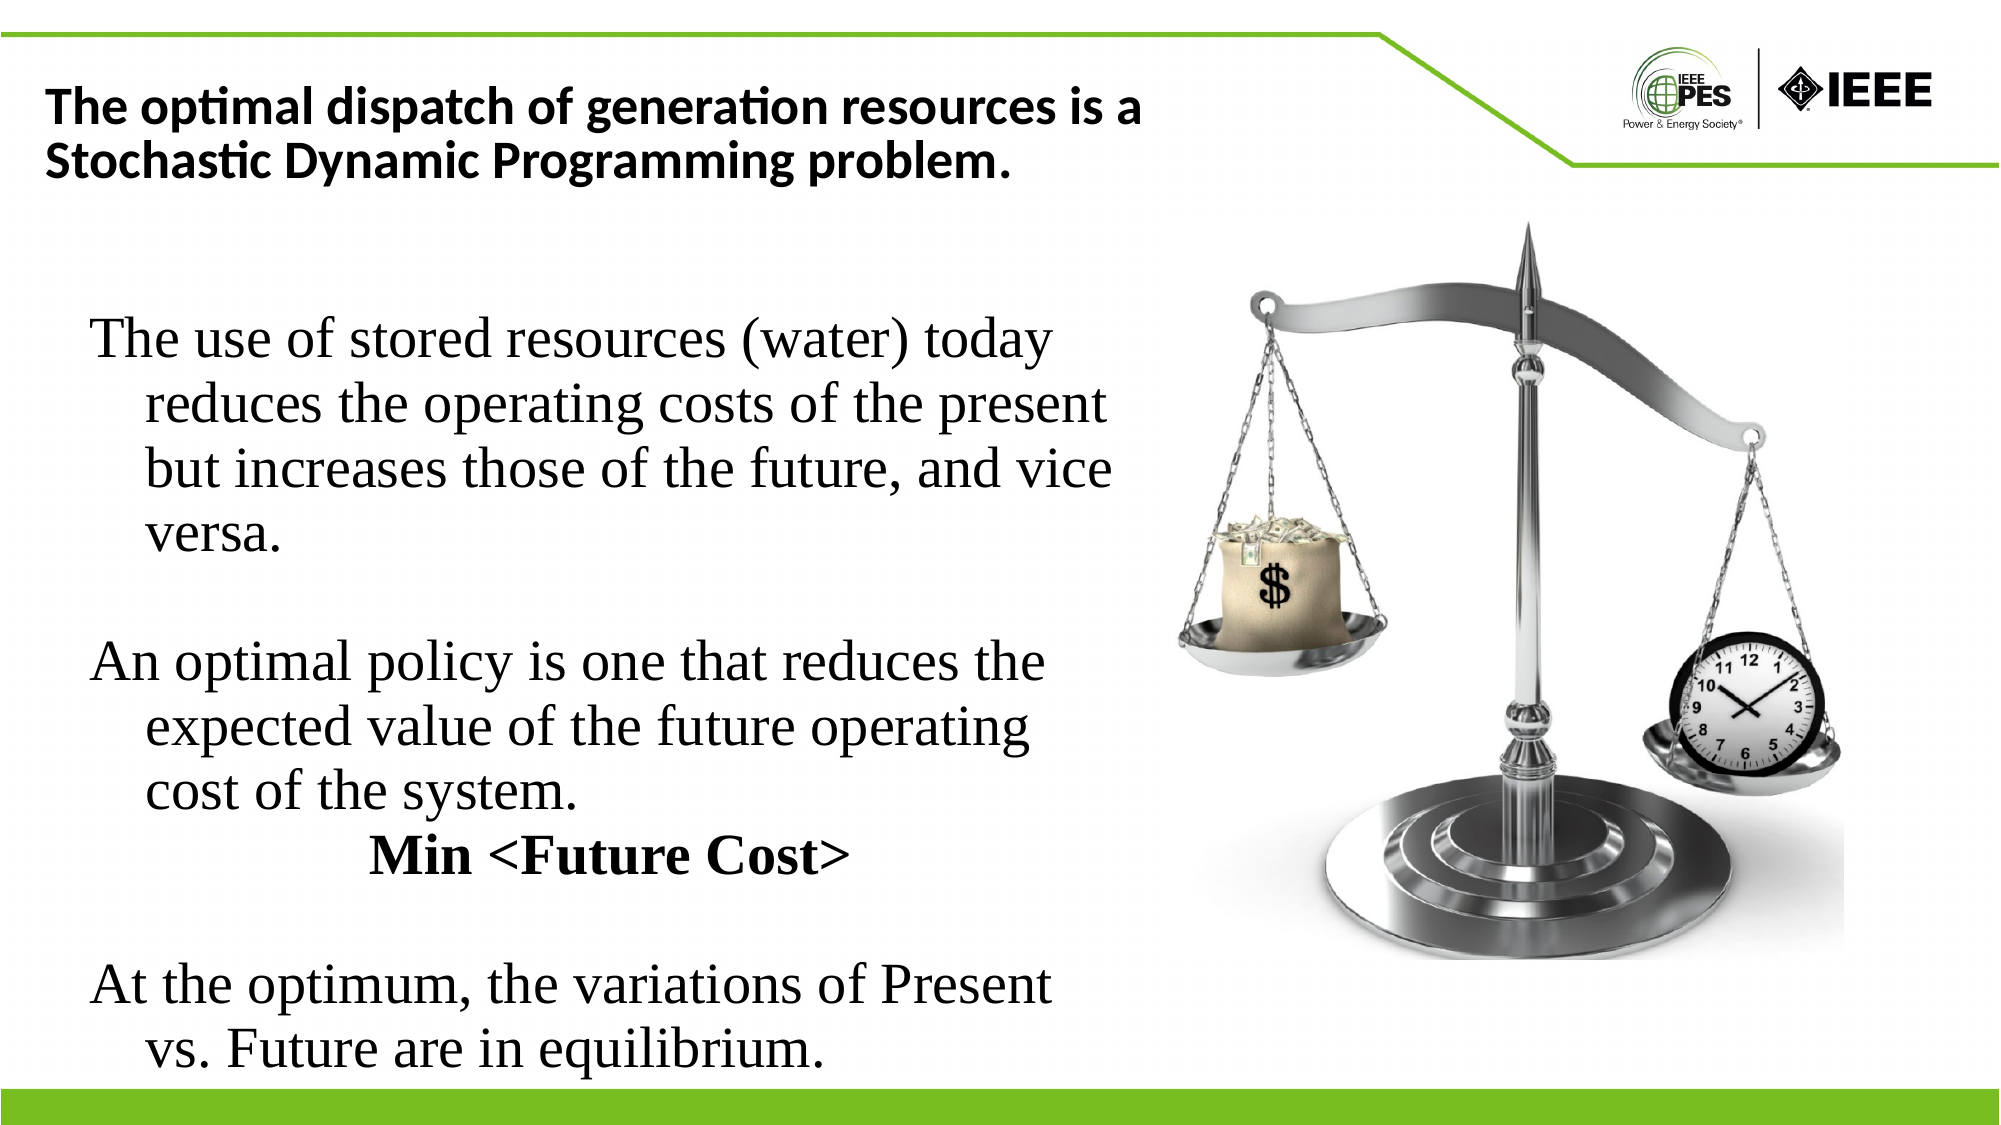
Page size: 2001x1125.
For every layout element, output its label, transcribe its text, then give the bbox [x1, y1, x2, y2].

text_box The use of stored resources (water) today reduces the operating costs of the present but increases those of the future, and vice versa. An optimal policy is one that reduces the expected value of the future operating cost of the system. Min <Future Cost> At the optimum, the variations of Present vs. Future are in equilibrium. [89, 305, 1132, 1100]
picture [1, 31, 1999, 1125]
title The optimal dispatch of generation resources is a Stochastic Dynamic Programming problem. [45, 64, 1192, 212]
